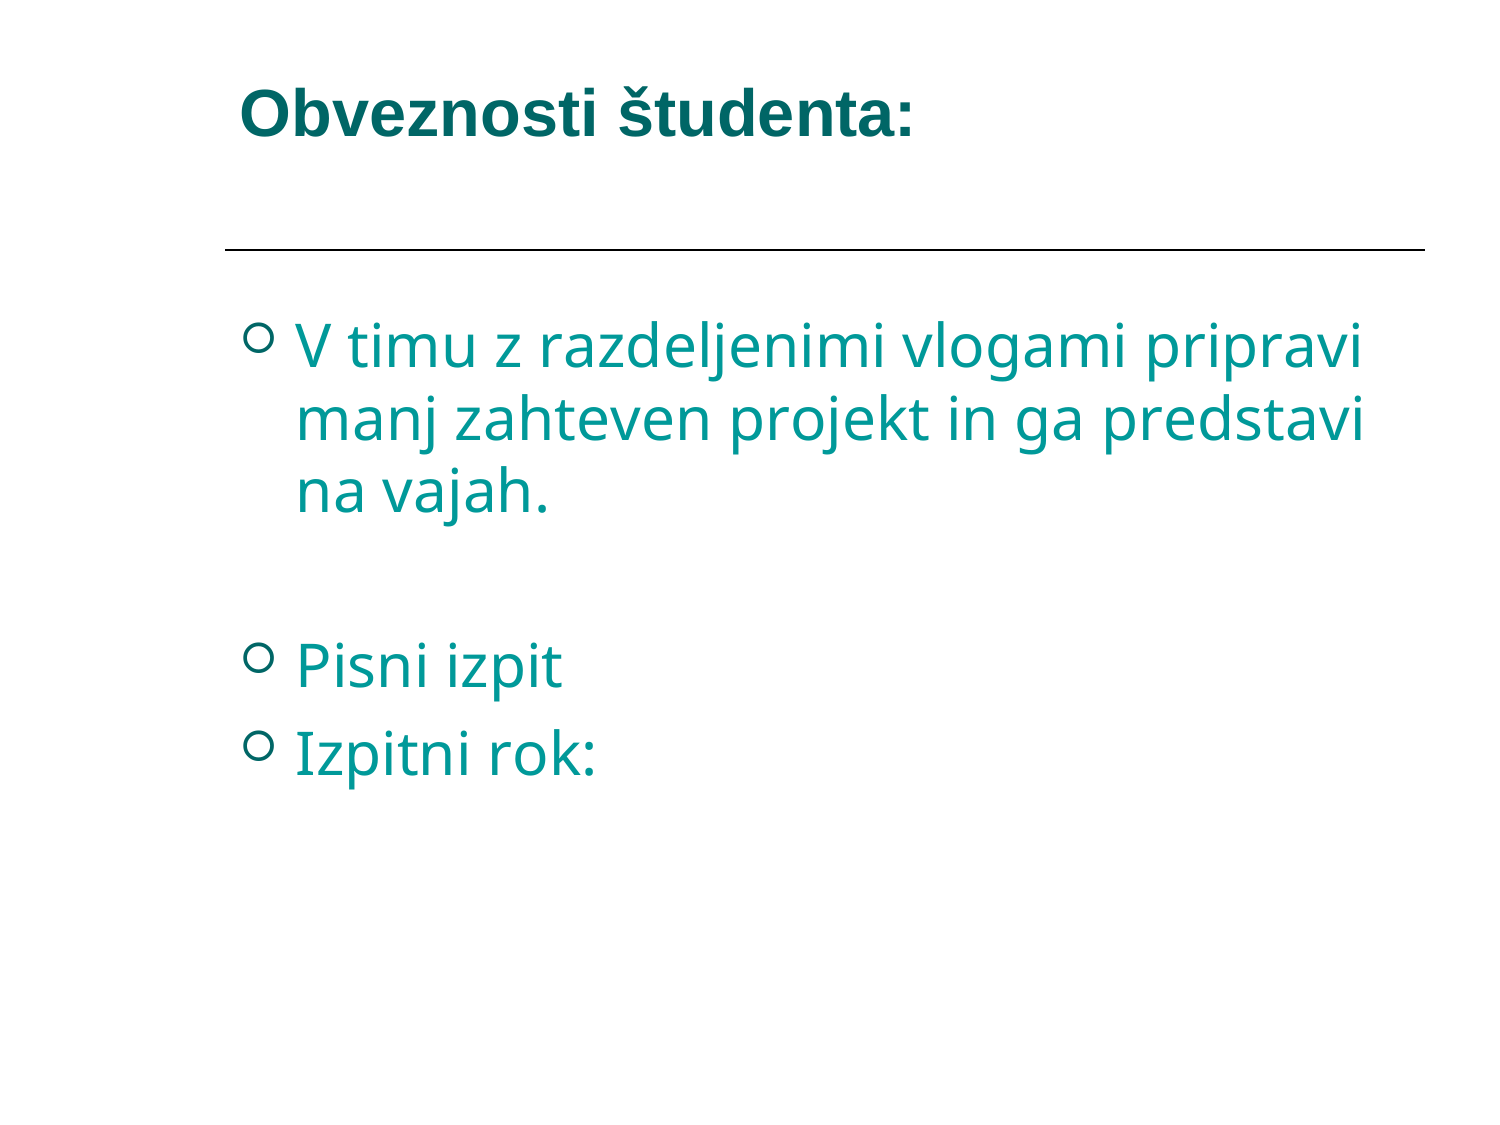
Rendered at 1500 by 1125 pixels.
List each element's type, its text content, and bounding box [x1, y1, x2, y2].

title Obveznosti študenta: [224, 49, 1425, 237]
list V timu z razdeljenimi vlogami pripravi manj zahteven projekt in ga predstavi na vajah. Pisni izpit Izpitni rok: [224, 299, 1425, 975]
